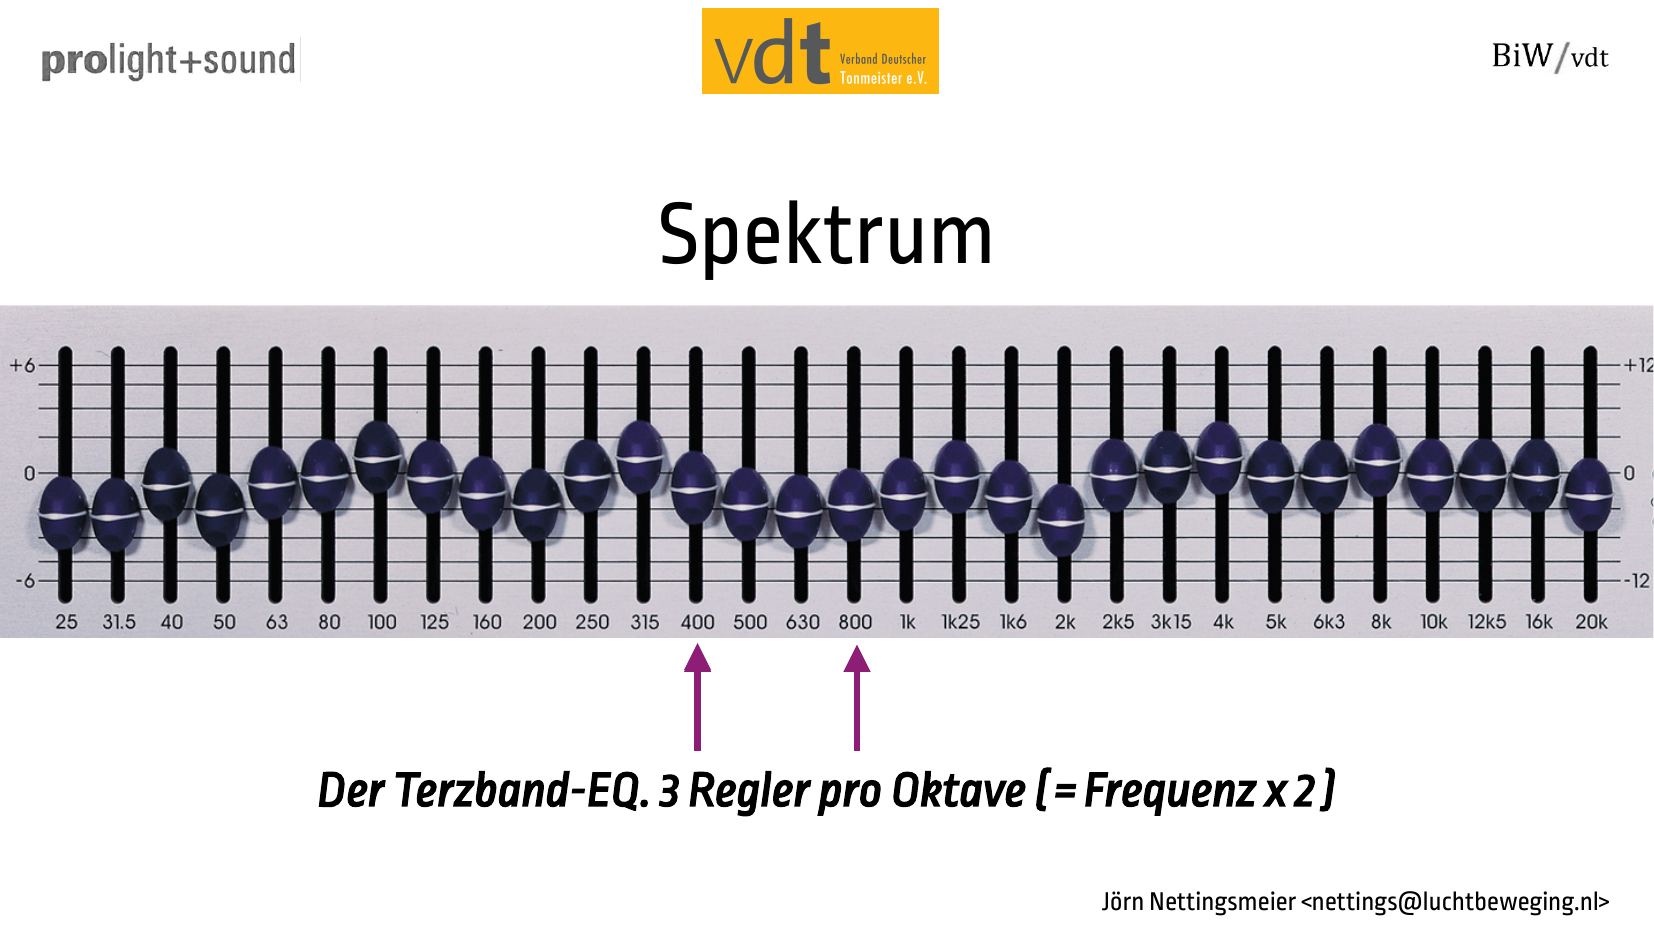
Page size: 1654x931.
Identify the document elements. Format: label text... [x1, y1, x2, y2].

picture [0, 305, 1654, 638]
title Spektrum [82, 185, 1571, 285]
text_box Der Terzband-EQ. 3 Regler pro Oktave ( = Frequenz x 2 ) [82, 717, 1571, 865]
picture [1490, 39, 1613, 75]
picture [702, 8, 939, 94]
picture [37, 37, 301, 82]
